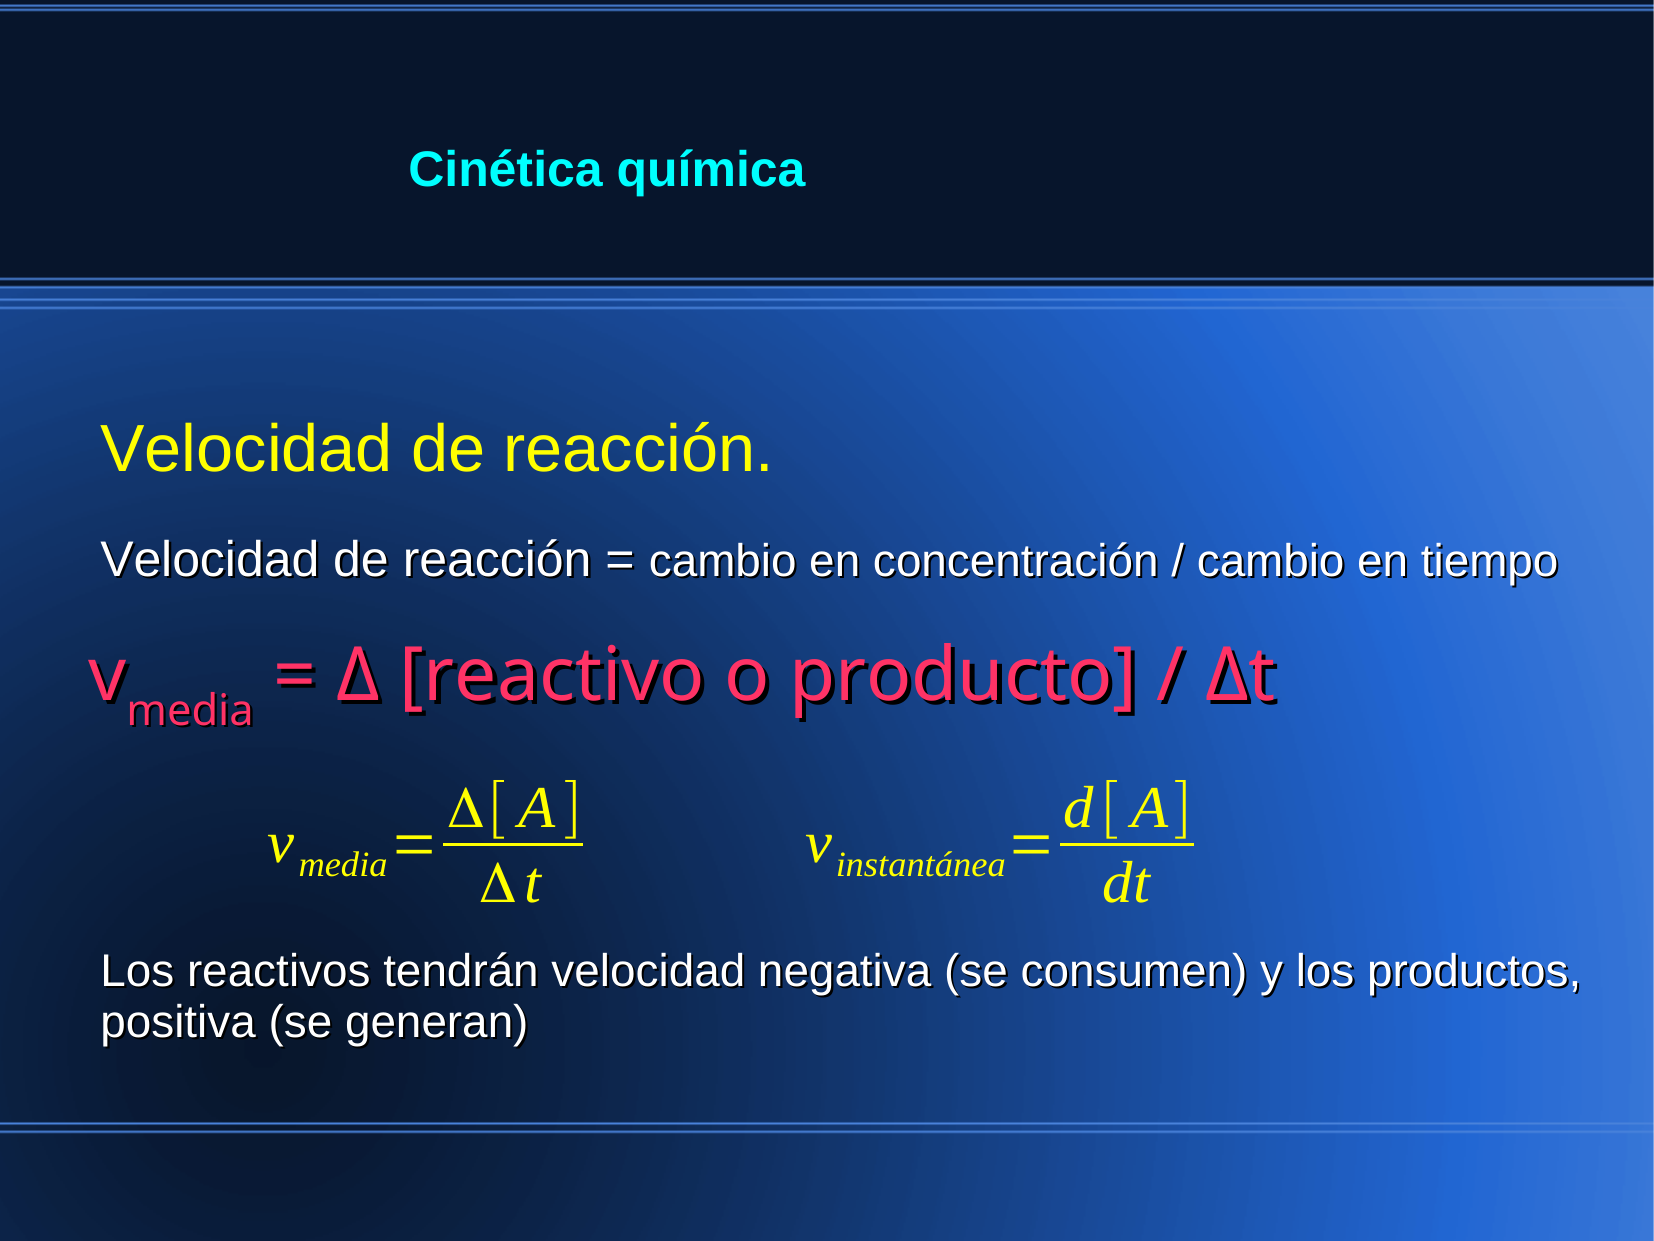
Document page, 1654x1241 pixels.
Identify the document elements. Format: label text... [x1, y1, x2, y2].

title Cinética química [32, 118, 1182, 220]
chart [797, 773, 1203, 916]
text_box Velocidad de reacción = cambio en concentración / cambio en tiempo [29, 531, 1625, 673]
picture [0, 0, 1654, 1241]
list Velocidad de reacción. [29, 306, 1595, 531]
text_box Los reactivos tendrán velocidad negativa (se consumen) y los productos, positiva (se generan) [29, 944, 1625, 1048]
chart [259, 773, 591, 916]
text_box vmedia = Δ [reactivo o producto] / Δt [88, 620, 1565, 812]
